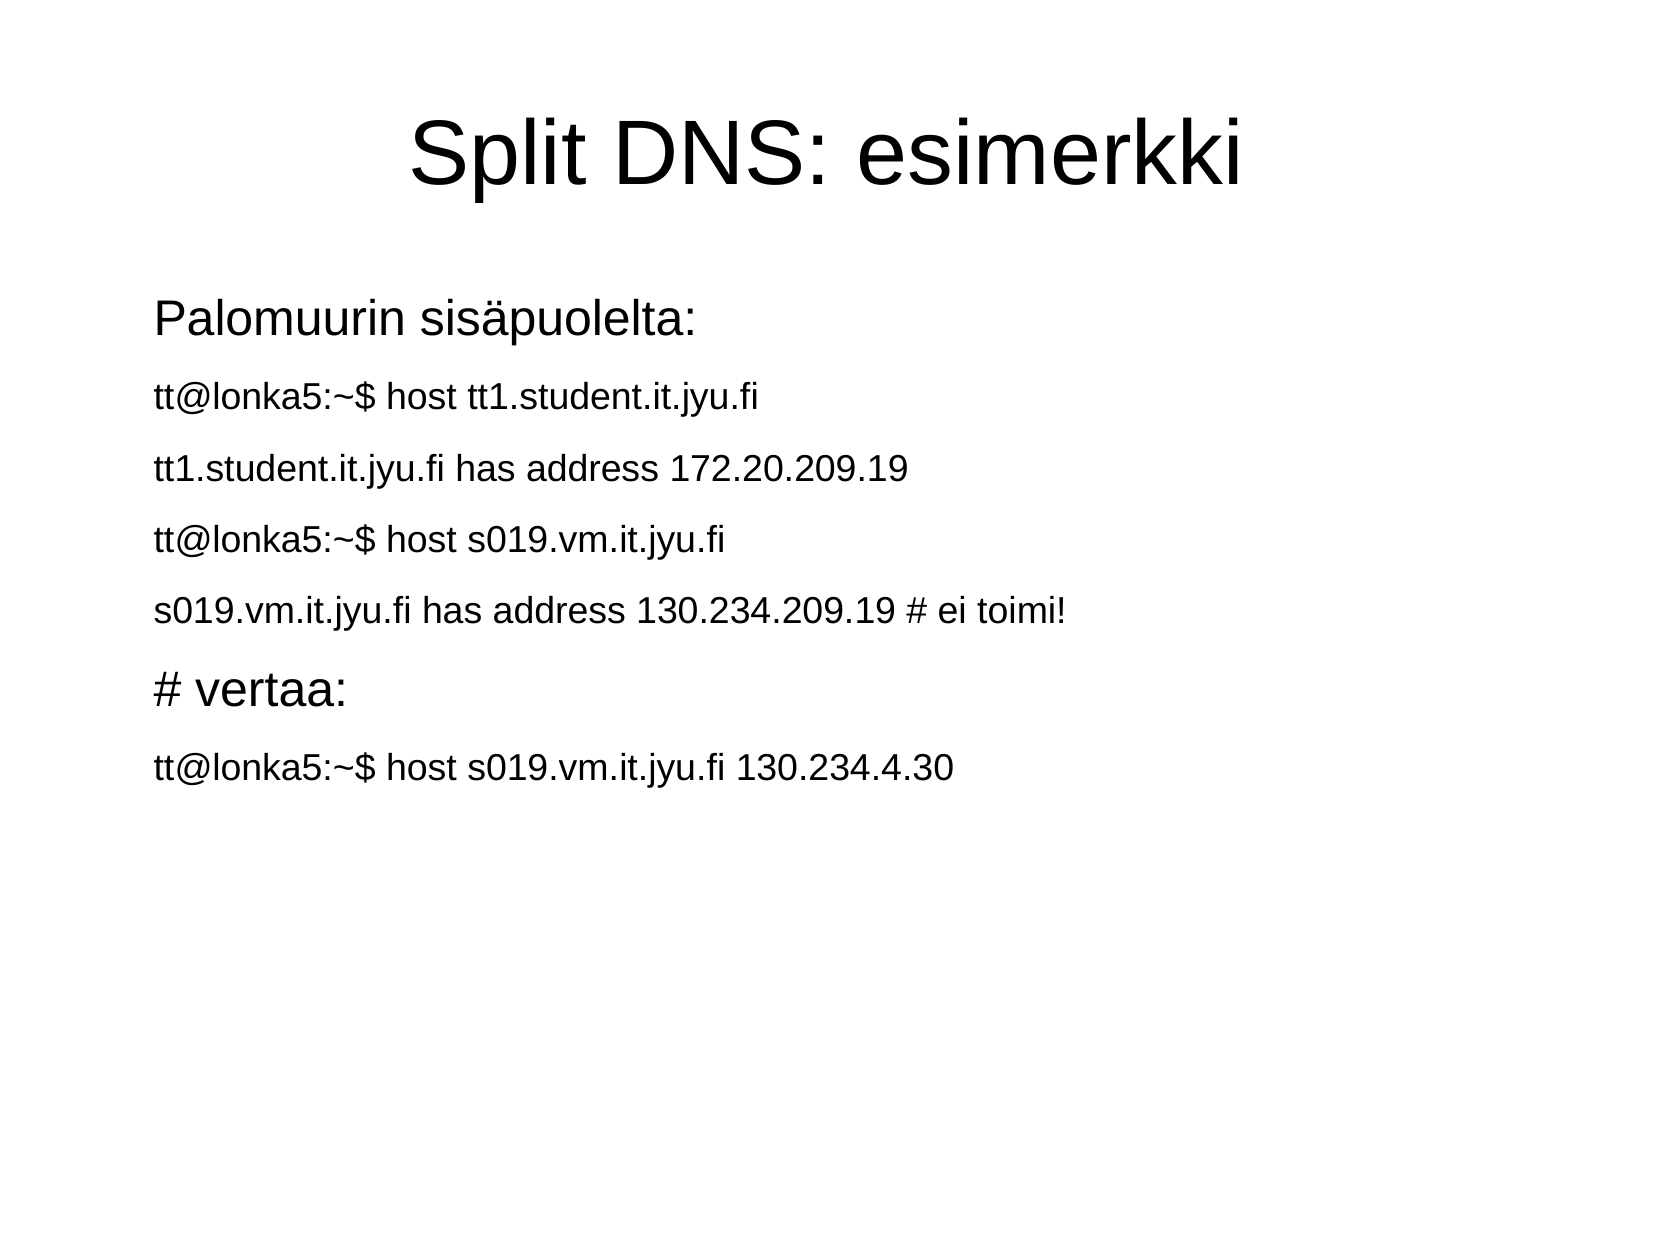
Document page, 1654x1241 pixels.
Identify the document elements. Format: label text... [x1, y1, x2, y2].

title Split DNS: esimerkki [82, 49, 1571, 257]
list Palomuurin sisäpuolelta: tt@lonka5:~$ host tt1.student.it.jyu.fi tt1.student.it.jyu.fi has address 172.20.209.19 tt@lonka5:~$ host s019.vm.it.jyu.fi s019.vm.it.jyu.fi has address 130.234.209.19 # ei toimi! # vertaa: tt@lonka5:~$ host s019.vm.it.jyu.fi 130.234.4.30 [82, 290, 1571, 1010]
